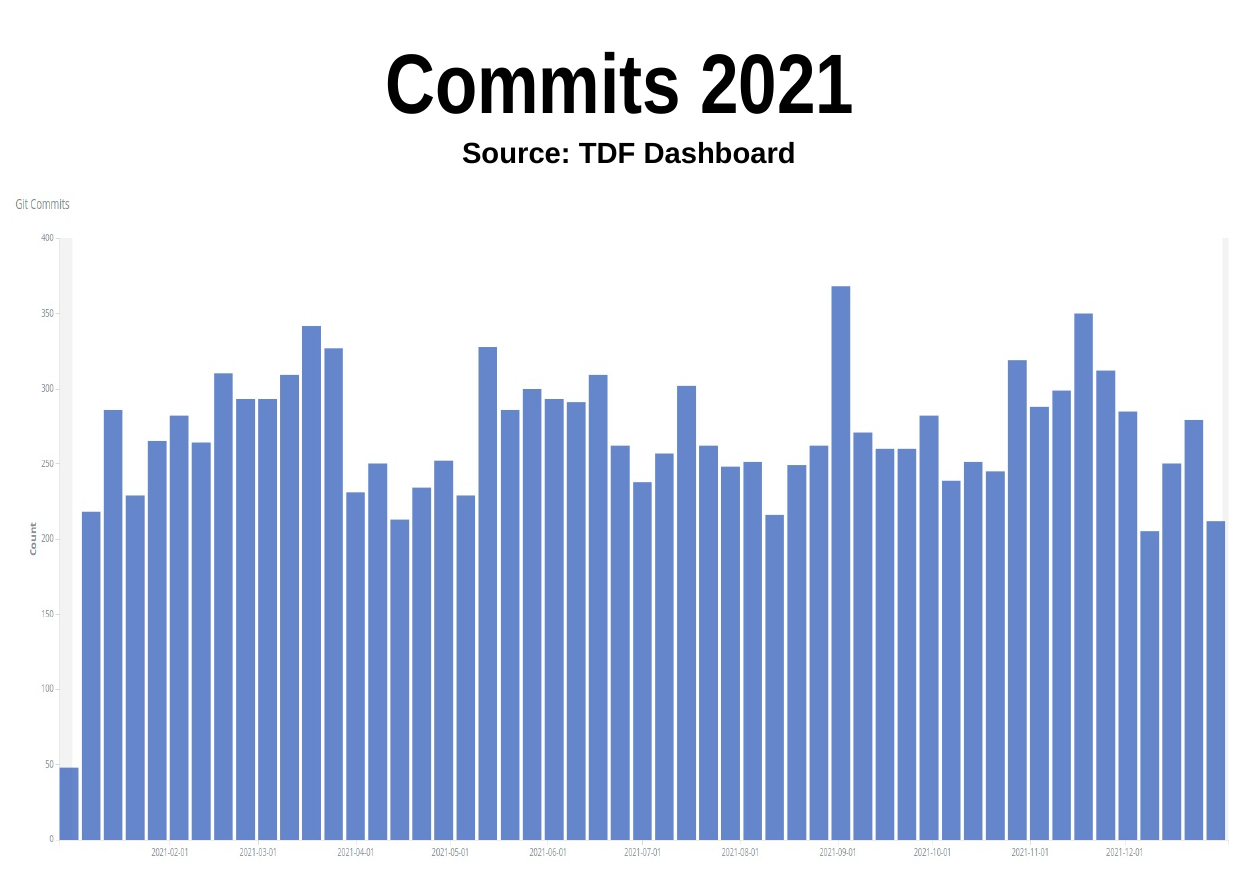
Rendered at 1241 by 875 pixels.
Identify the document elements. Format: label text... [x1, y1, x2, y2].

text_box Source: TDF Dashboard [447, 130, 812, 184]
picture [11, 192, 1229, 863]
title Commits 2021 [11, 12, 1229, 155]
